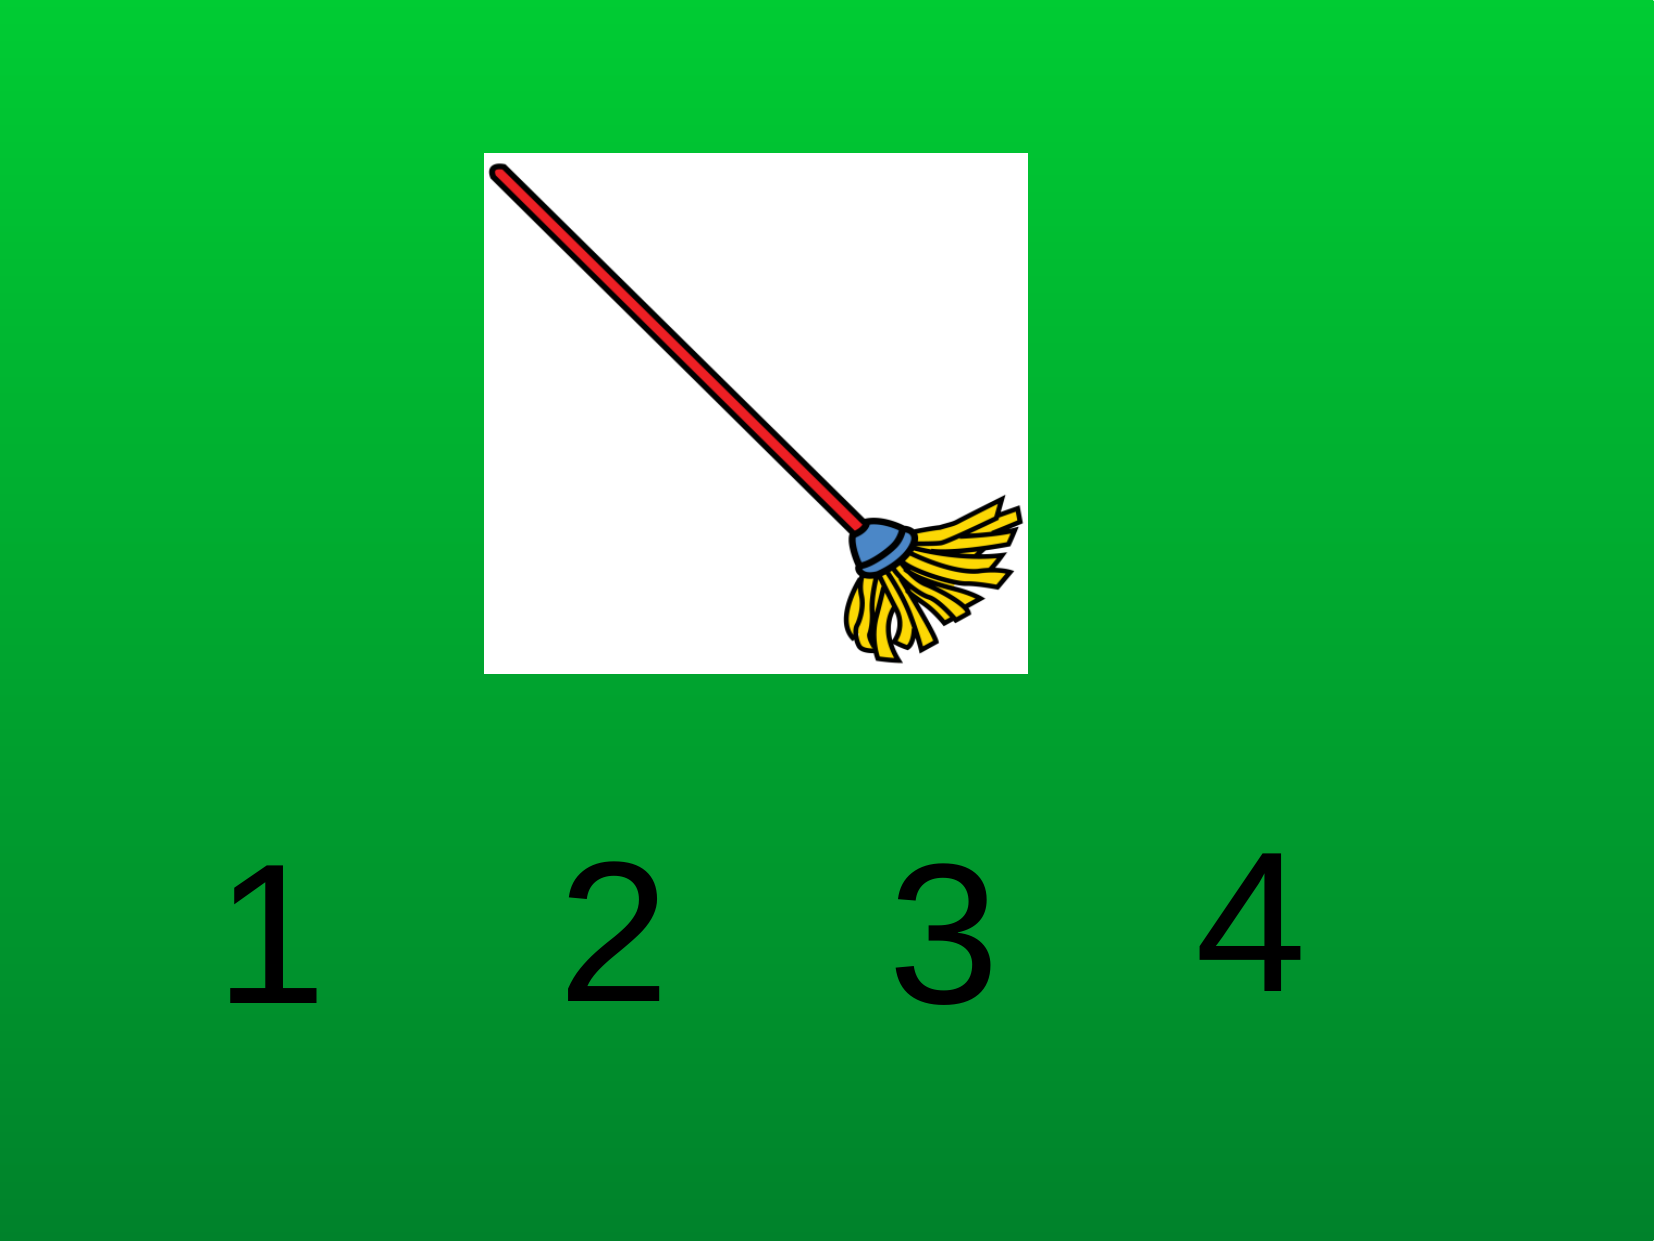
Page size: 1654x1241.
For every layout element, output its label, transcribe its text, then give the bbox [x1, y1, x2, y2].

text_box 1 [200, 814, 438, 1054]
text_box 2 [543, 812, 780, 1052]
text_box 4 [1181, 803, 1418, 1042]
text_box 3 [874, 814, 1111, 1054]
picture [484, 153, 1028, 674]
